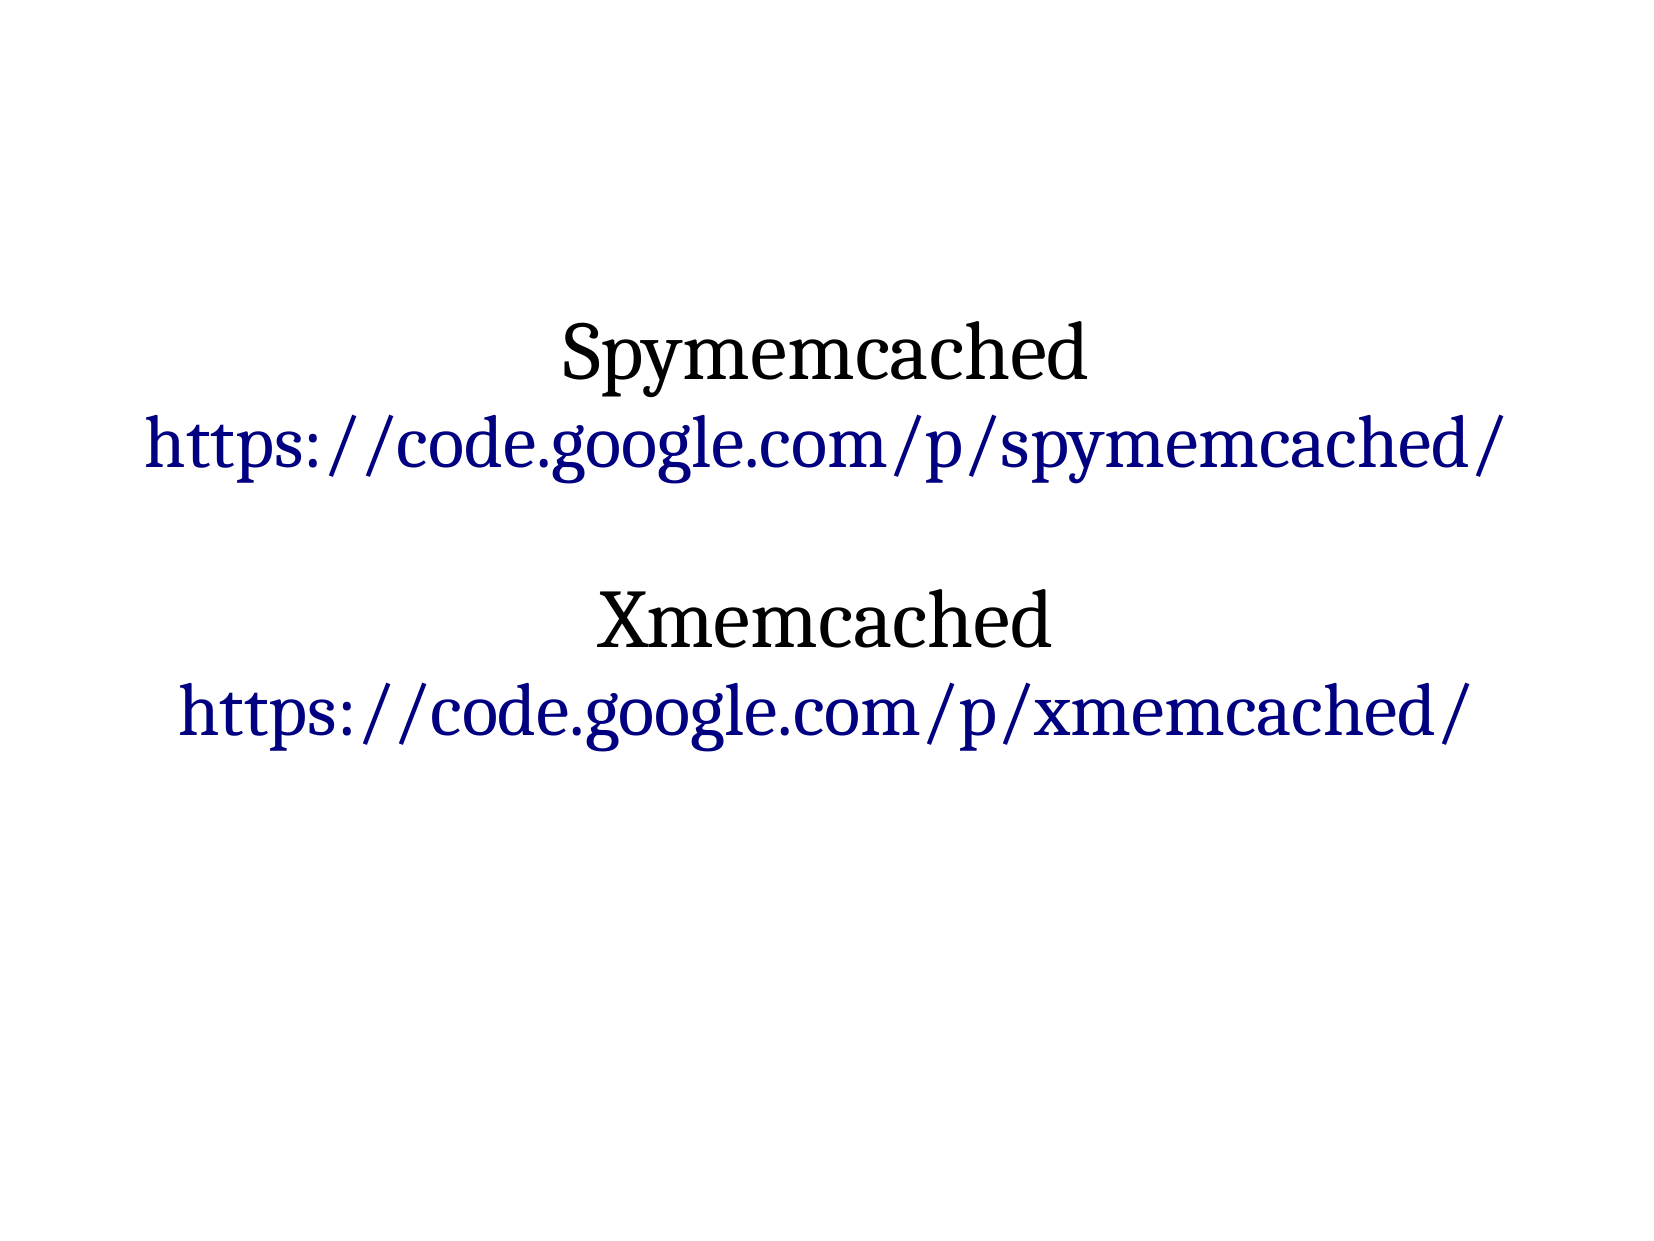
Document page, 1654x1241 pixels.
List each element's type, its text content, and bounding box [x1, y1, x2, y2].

subtitle Spymemcached https://code.google.com/p/spymemcached/ Xmemcached https://code.google.com/p/xmemcached/ [82, 49, 1571, 1010]
